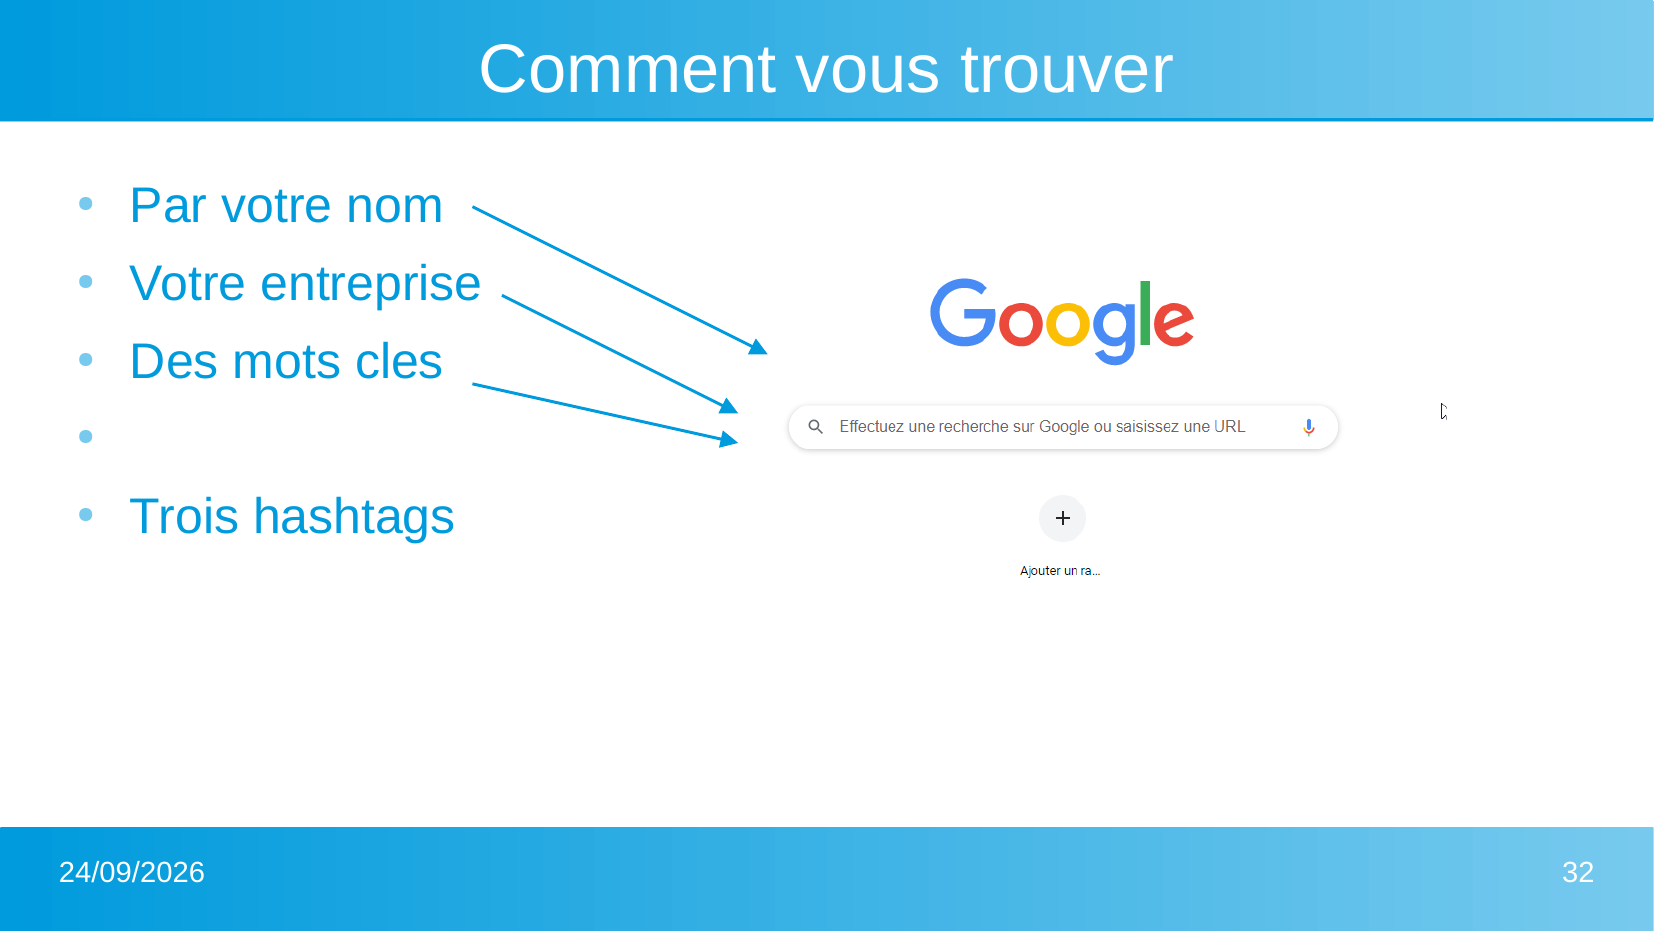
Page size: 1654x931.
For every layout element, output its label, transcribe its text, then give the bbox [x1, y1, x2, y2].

list Par votre nom Votre entreprise Des mots cles Trois hashtags [59, 177, 1595, 768]
picture [706, 206, 1447, 656]
title Comment vous trouver [59, 29, 1595, 108]
